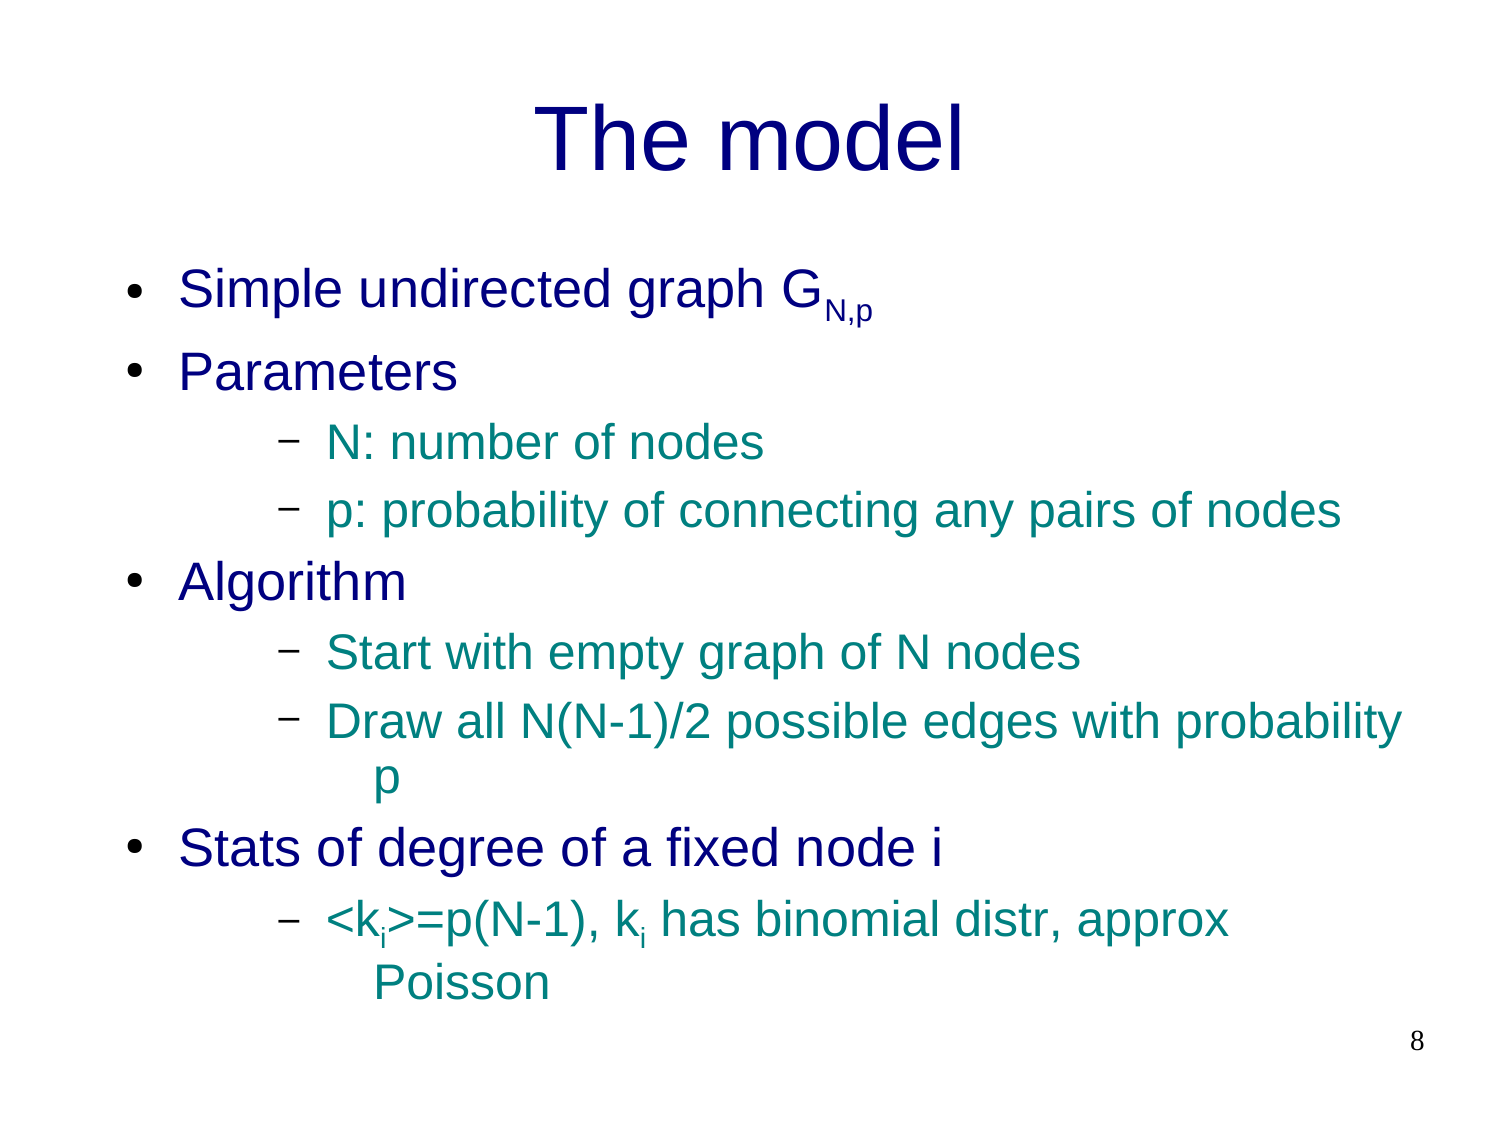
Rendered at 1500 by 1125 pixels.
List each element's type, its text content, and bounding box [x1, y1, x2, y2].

title The model [74, 44, 1425, 233]
list Simple undirected graph GN,p Parameters N: number of nodes p: probability of connecting any pairs of nodes Algorithm Start with empty graph of N nodes Draw all N(N-1)/2 possible edges with probability p Stats of degree of a fixed node i <ki>=p(N-1), ki has binomial distr, approx Poisson [74, 255, 1425, 1014]
